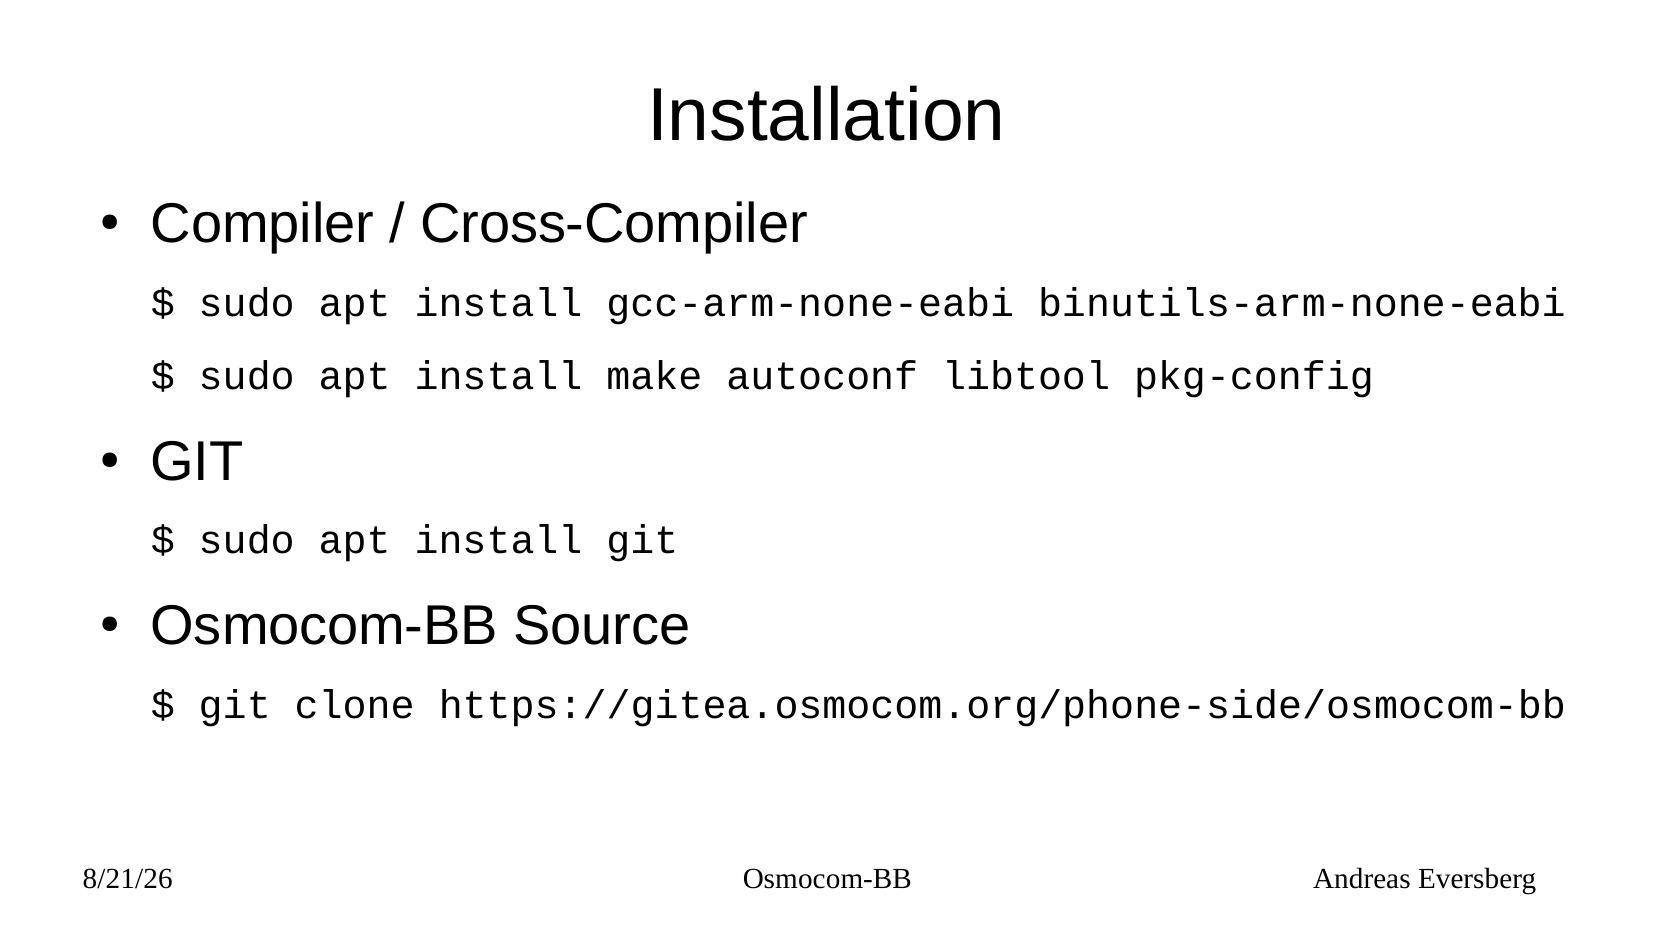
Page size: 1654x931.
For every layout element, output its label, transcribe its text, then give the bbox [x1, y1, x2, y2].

list Compiler / Cross-Compiler $ sudo apt install gcc-arm-none-eabi binutils-arm-none-eabi $ sudo apt install make autoconf libtool pkg-config GIT $ sudo apt install git Osmocom-BB Source $ git clone https://gitea.osmocom.org/phone-side/osmocom-bb [82, 192, 1571, 826]
title Installation [82, 37, 1571, 192]
